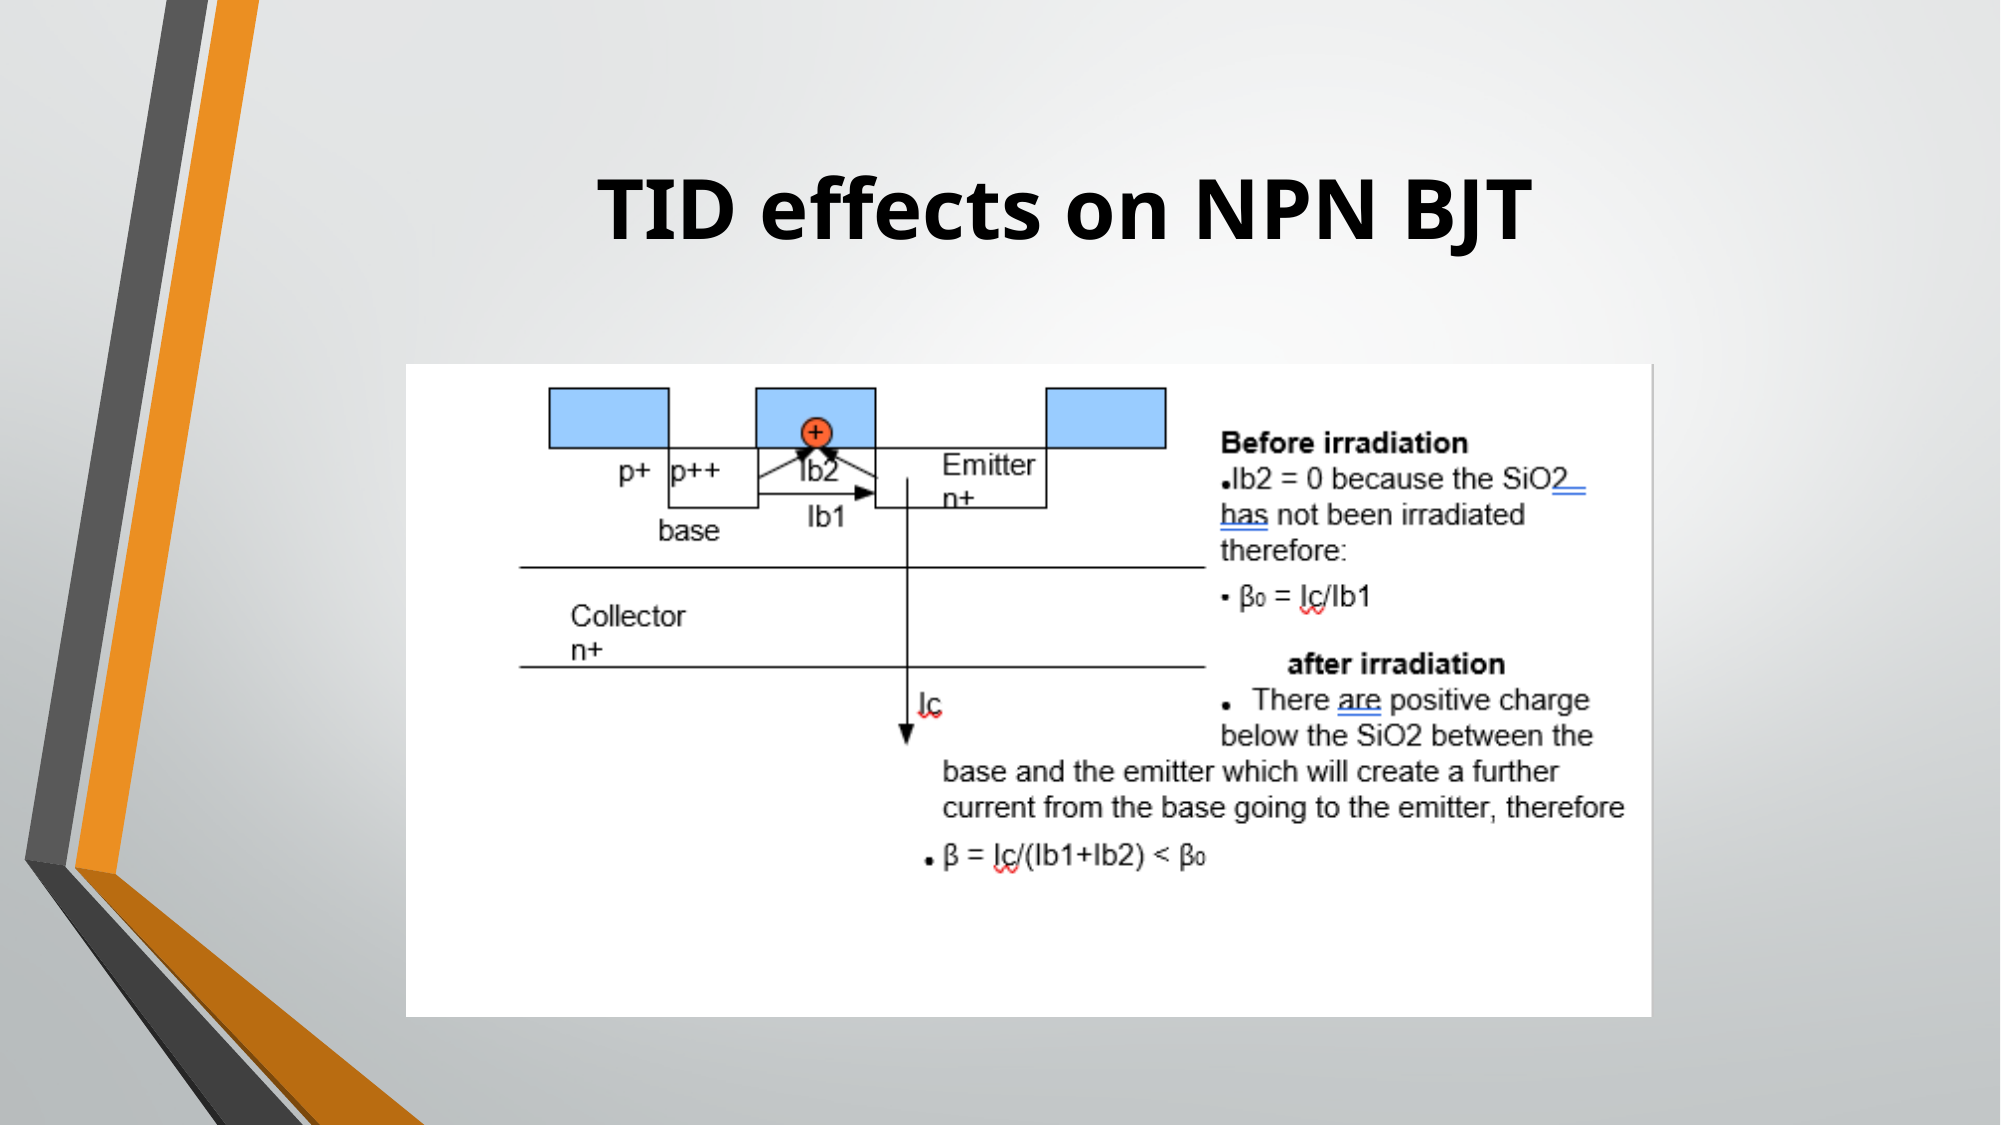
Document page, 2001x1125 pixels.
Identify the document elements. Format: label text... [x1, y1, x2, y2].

title TID effects on NPN BJT [243, 112, 1887, 400]
picture [406, 365, 1654, 1017]
